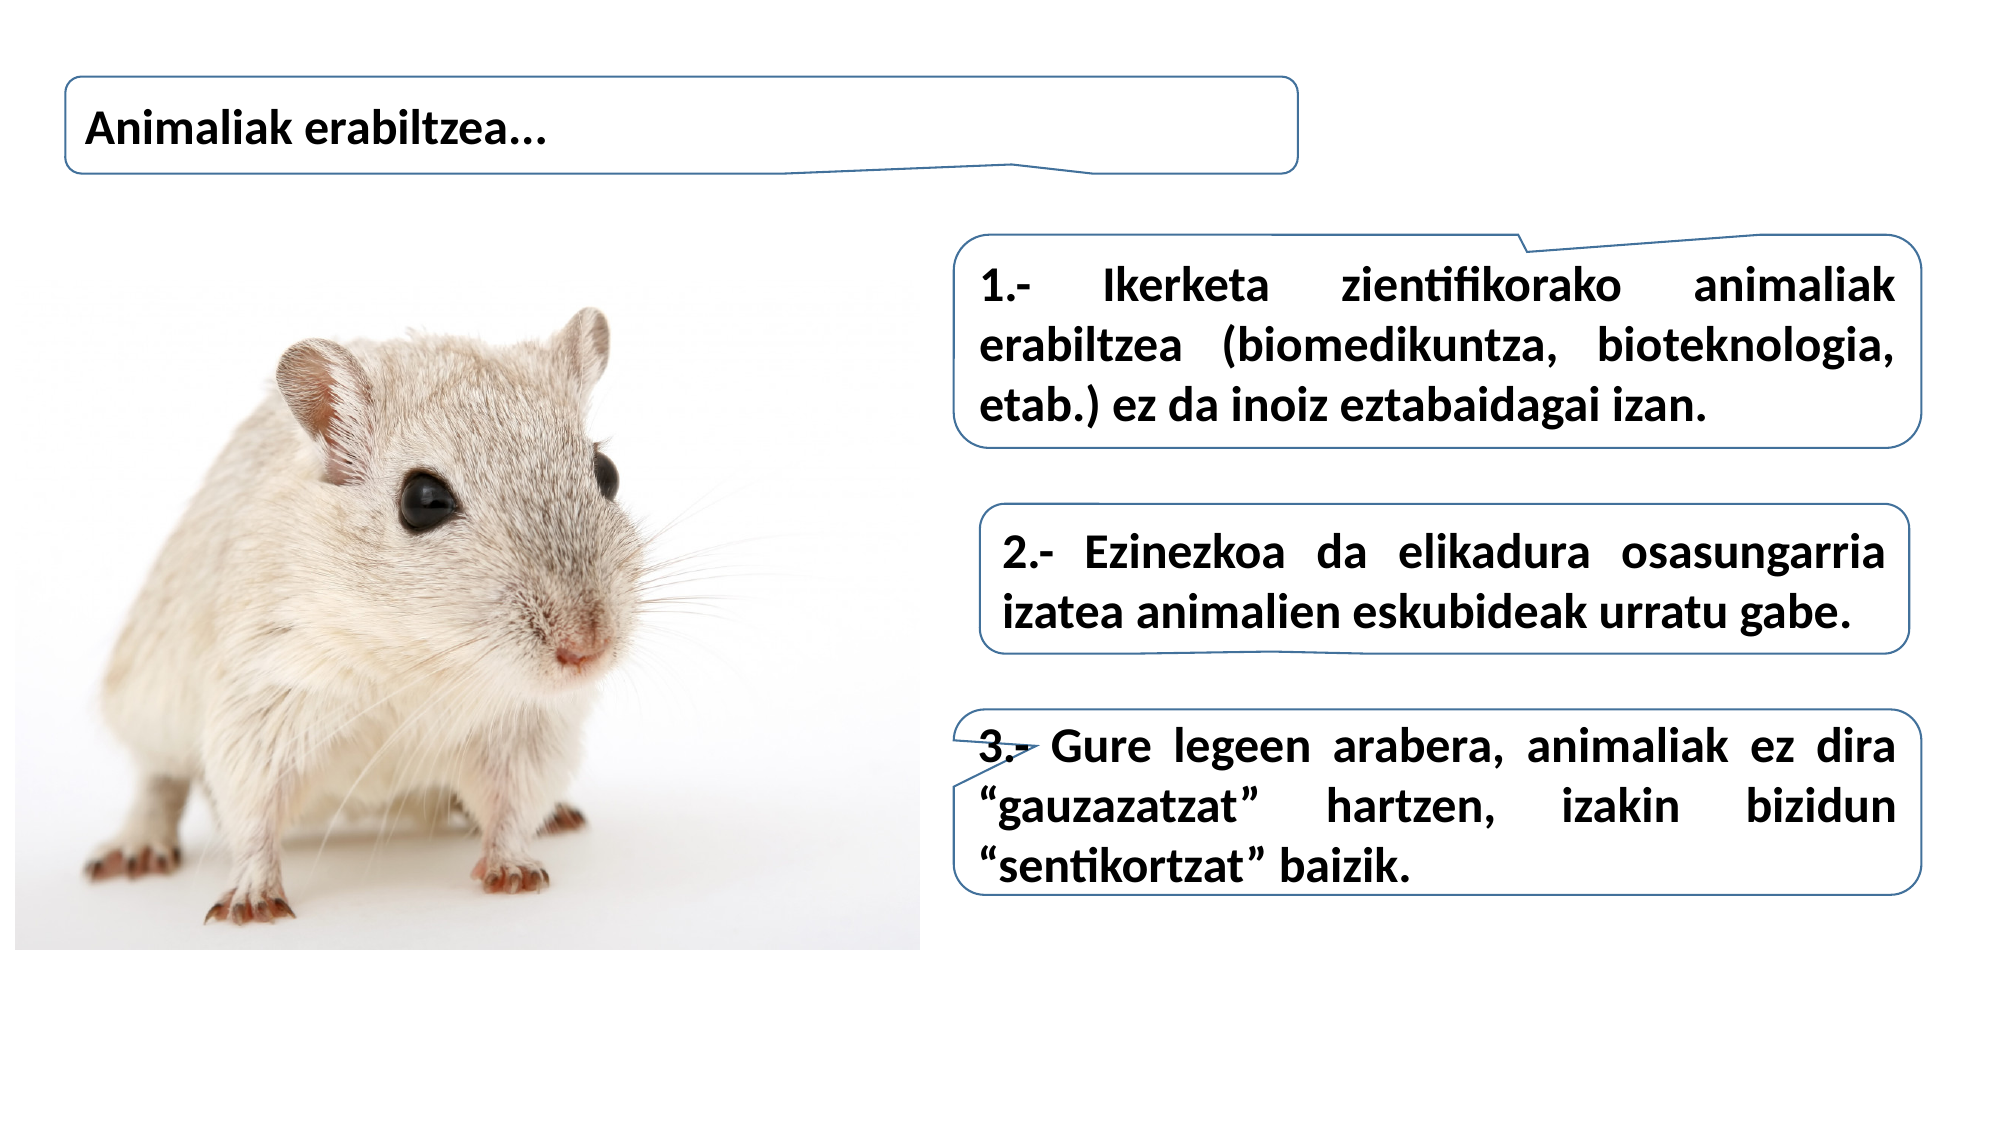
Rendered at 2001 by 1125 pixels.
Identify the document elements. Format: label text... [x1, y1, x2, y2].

text_box Animaliak erabiltzea... [65, 76, 1298, 174]
picture [15, 280, 920, 950]
text_box 3.- Gure legeen arabera, animaliak ez dira “gauzazatzat” hartzen, izakin bizidun “sentikortzat” baizik. [953, 709, 1922, 895]
text_box 2.- Ezinezkoa da elikadura osasungarria izatea animalien eskubideak urratu gabe. [979, 503, 1910, 654]
text_box 1.- Ikerketa zientifikorako animaliak erabiltzea (biomedikuntza, bioteknologia, etab.) ez da inoiz eztabaidagai izan. [953, 234, 1922, 448]
